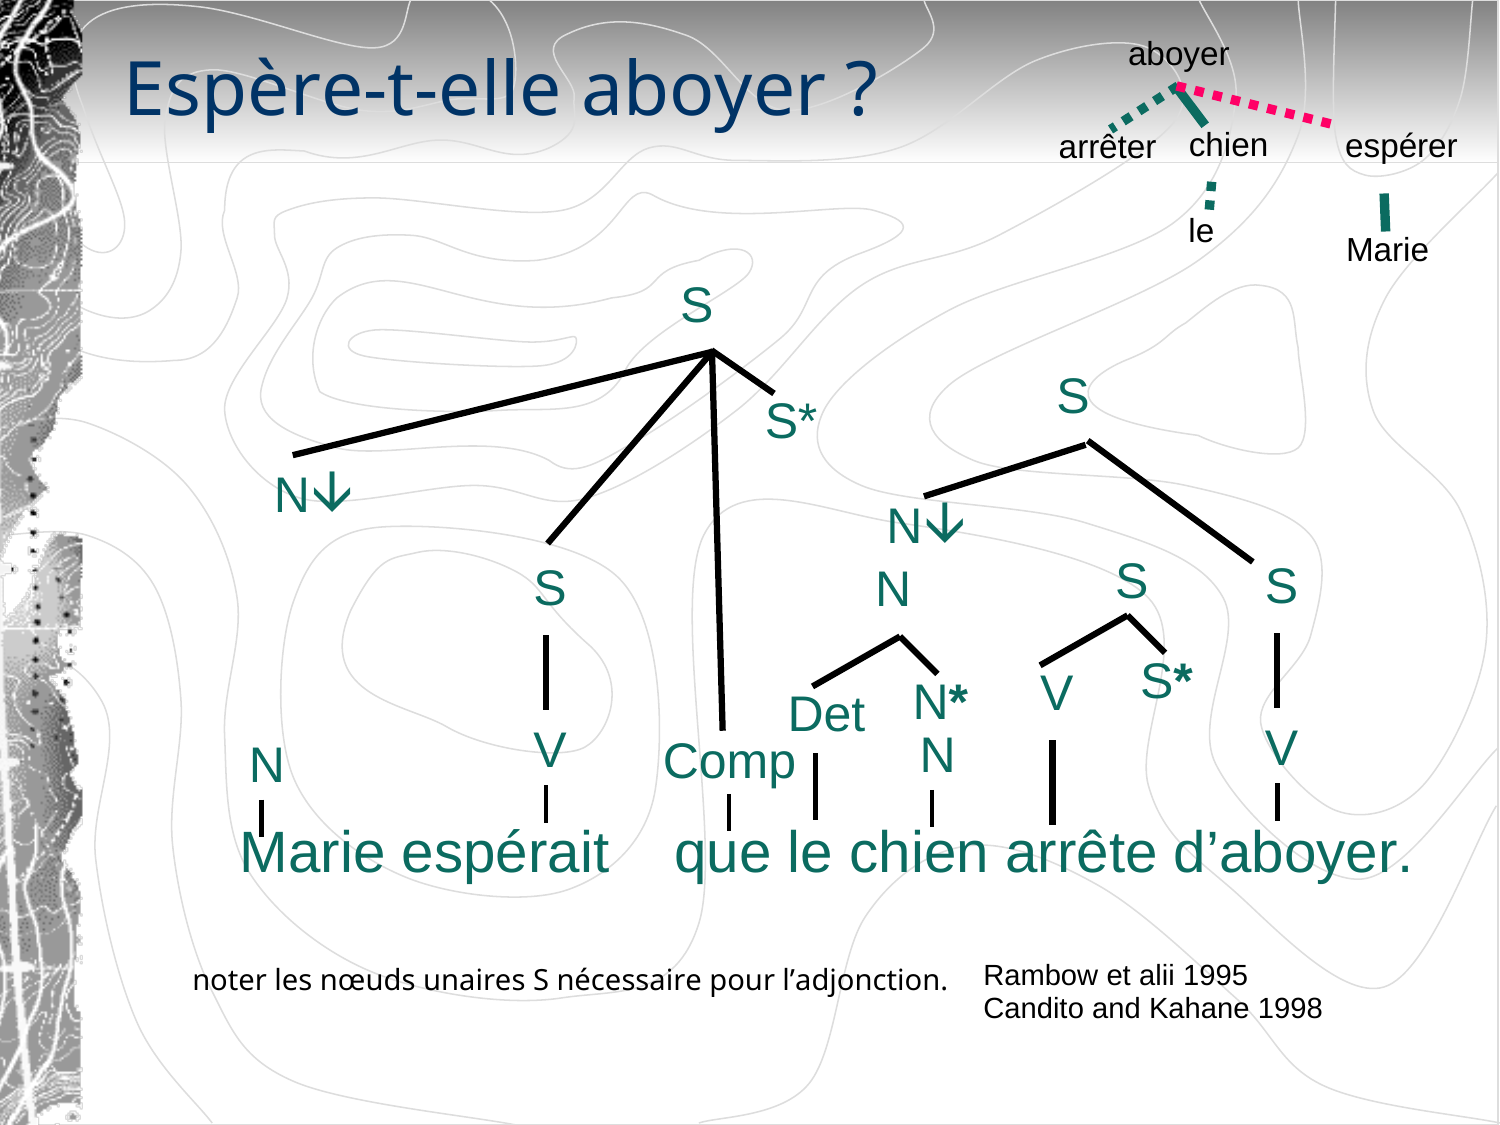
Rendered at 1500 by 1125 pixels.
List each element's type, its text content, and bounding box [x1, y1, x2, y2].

text_box N* [912, 673, 1000, 730]
text_box noter les nœuds unaires S nécessaire pour l’adjonction. [177, 951, 1412, 1070]
text_box arrêter [1058, 145, 1185, 181]
text_box Det [787, 686, 876, 743]
text_box N [886, 498, 974, 555]
text_box Marie espérait que le chien arrête d’aboyer. [225, 812, 1500, 905]
text_box N [874, 561, 963, 618]
text_box Marie [1346, 231, 1475, 284]
text_box V [1264, 720, 1353, 777]
text_box le [1188, 212, 1287, 265]
text_box S* [1140, 652, 1228, 709]
text_box Espère-t-elle aboyer ? [109, 25, 1385, 145]
text_box espérer [1345, 127, 1467, 186]
text_box Rambow et alii 1995 Candito and Kahane 1998 [968, 951, 1362, 1033]
text_box S [680, 277, 768, 334]
text_box S [1115, 552, 1203, 609]
text_box Comp [663, 732, 811, 789]
text_box S [1056, 367, 1145, 424]
text_box N [273, 467, 362, 524]
text_box S [1264, 558, 1353, 614]
text_box V [533, 722, 621, 779]
text_box V [1040, 665, 1128, 722]
text_box chien [1188, 145, 1288, 179]
text_box N [248, 737, 337, 794]
text_box S* [764, 393, 853, 450]
text_box S [533, 560, 621, 616]
text_box N [919, 727, 1008, 784]
